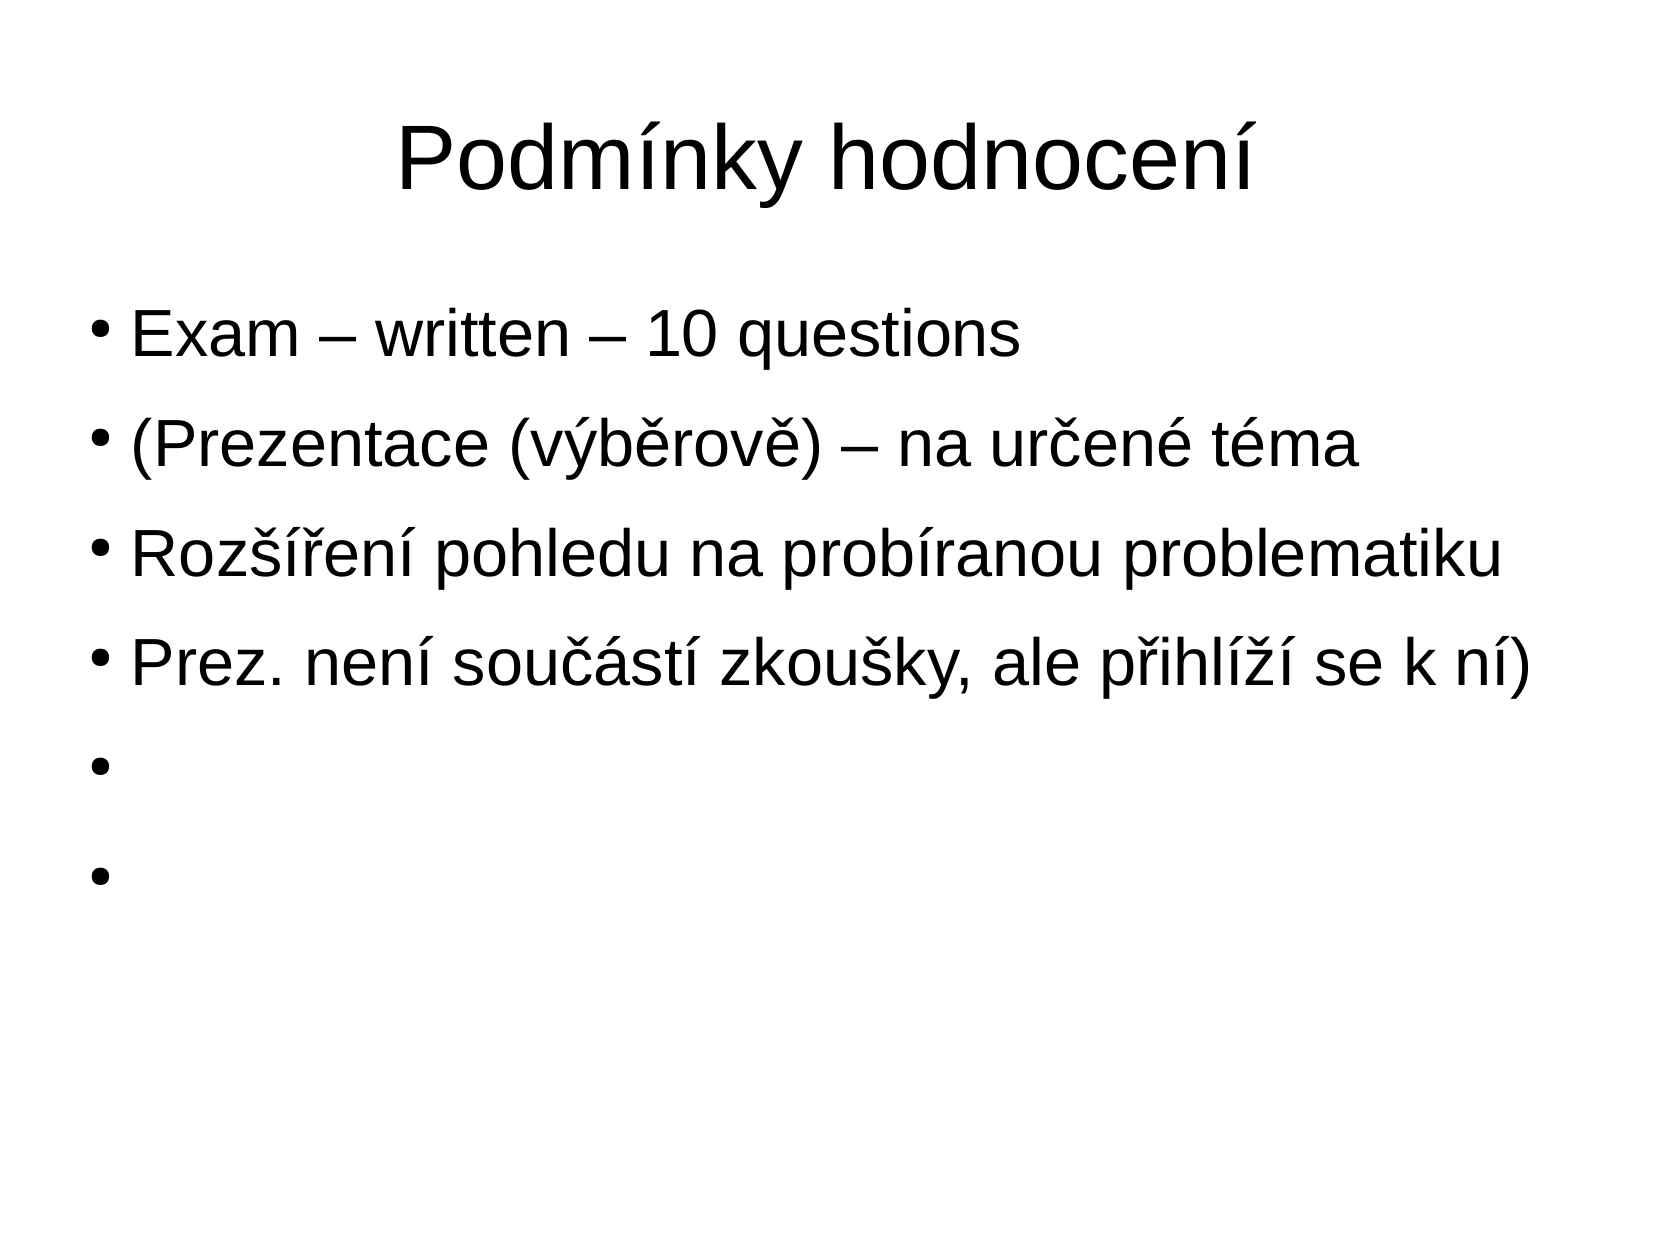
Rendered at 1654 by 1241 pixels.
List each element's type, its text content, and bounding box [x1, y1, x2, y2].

title Podmínky hodnocení [82, 49, 1571, 257]
list Exam – written – 10 questions (Prezentace (výběrově) – na určené téma Rozšíření pohledu na probíranou problematiku Prez. není součástí zkoušky, ale přihlíží se k ní) [88, 290, 1601, 1152]
